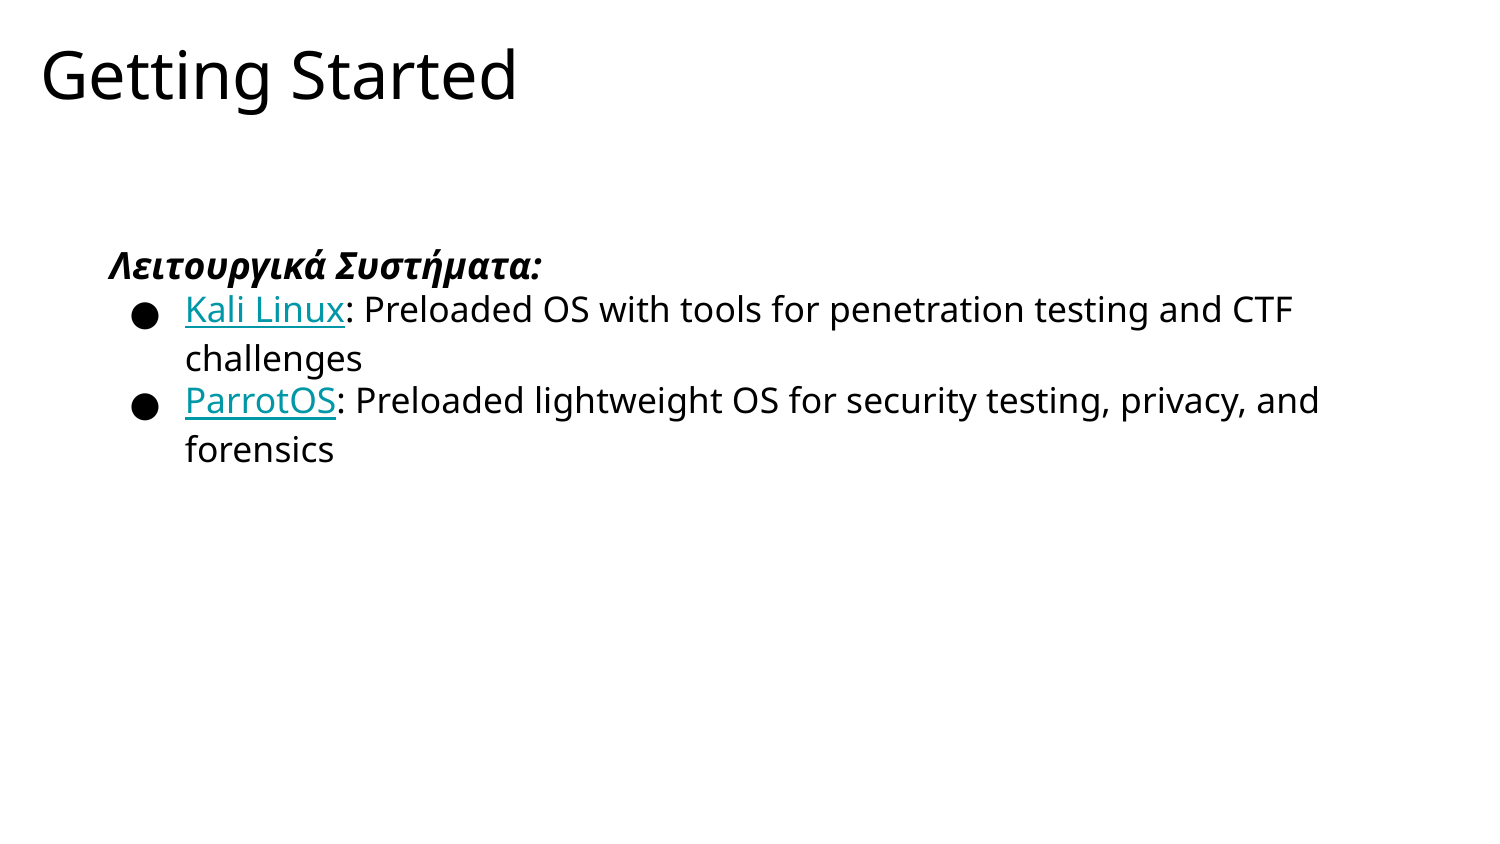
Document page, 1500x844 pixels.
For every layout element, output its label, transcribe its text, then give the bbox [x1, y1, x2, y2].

text_box Λειτουργικά Συστήματα: Kali Linux: Preloaded OS with tools for penetration testing and CTF challenges ParrotOS: Preloaded lightweight OS for security testing, privacy, and forensics [94, 235, 1436, 771]
text_box Getting Started >_OS/VM to use [25, 23, 1465, 195]
